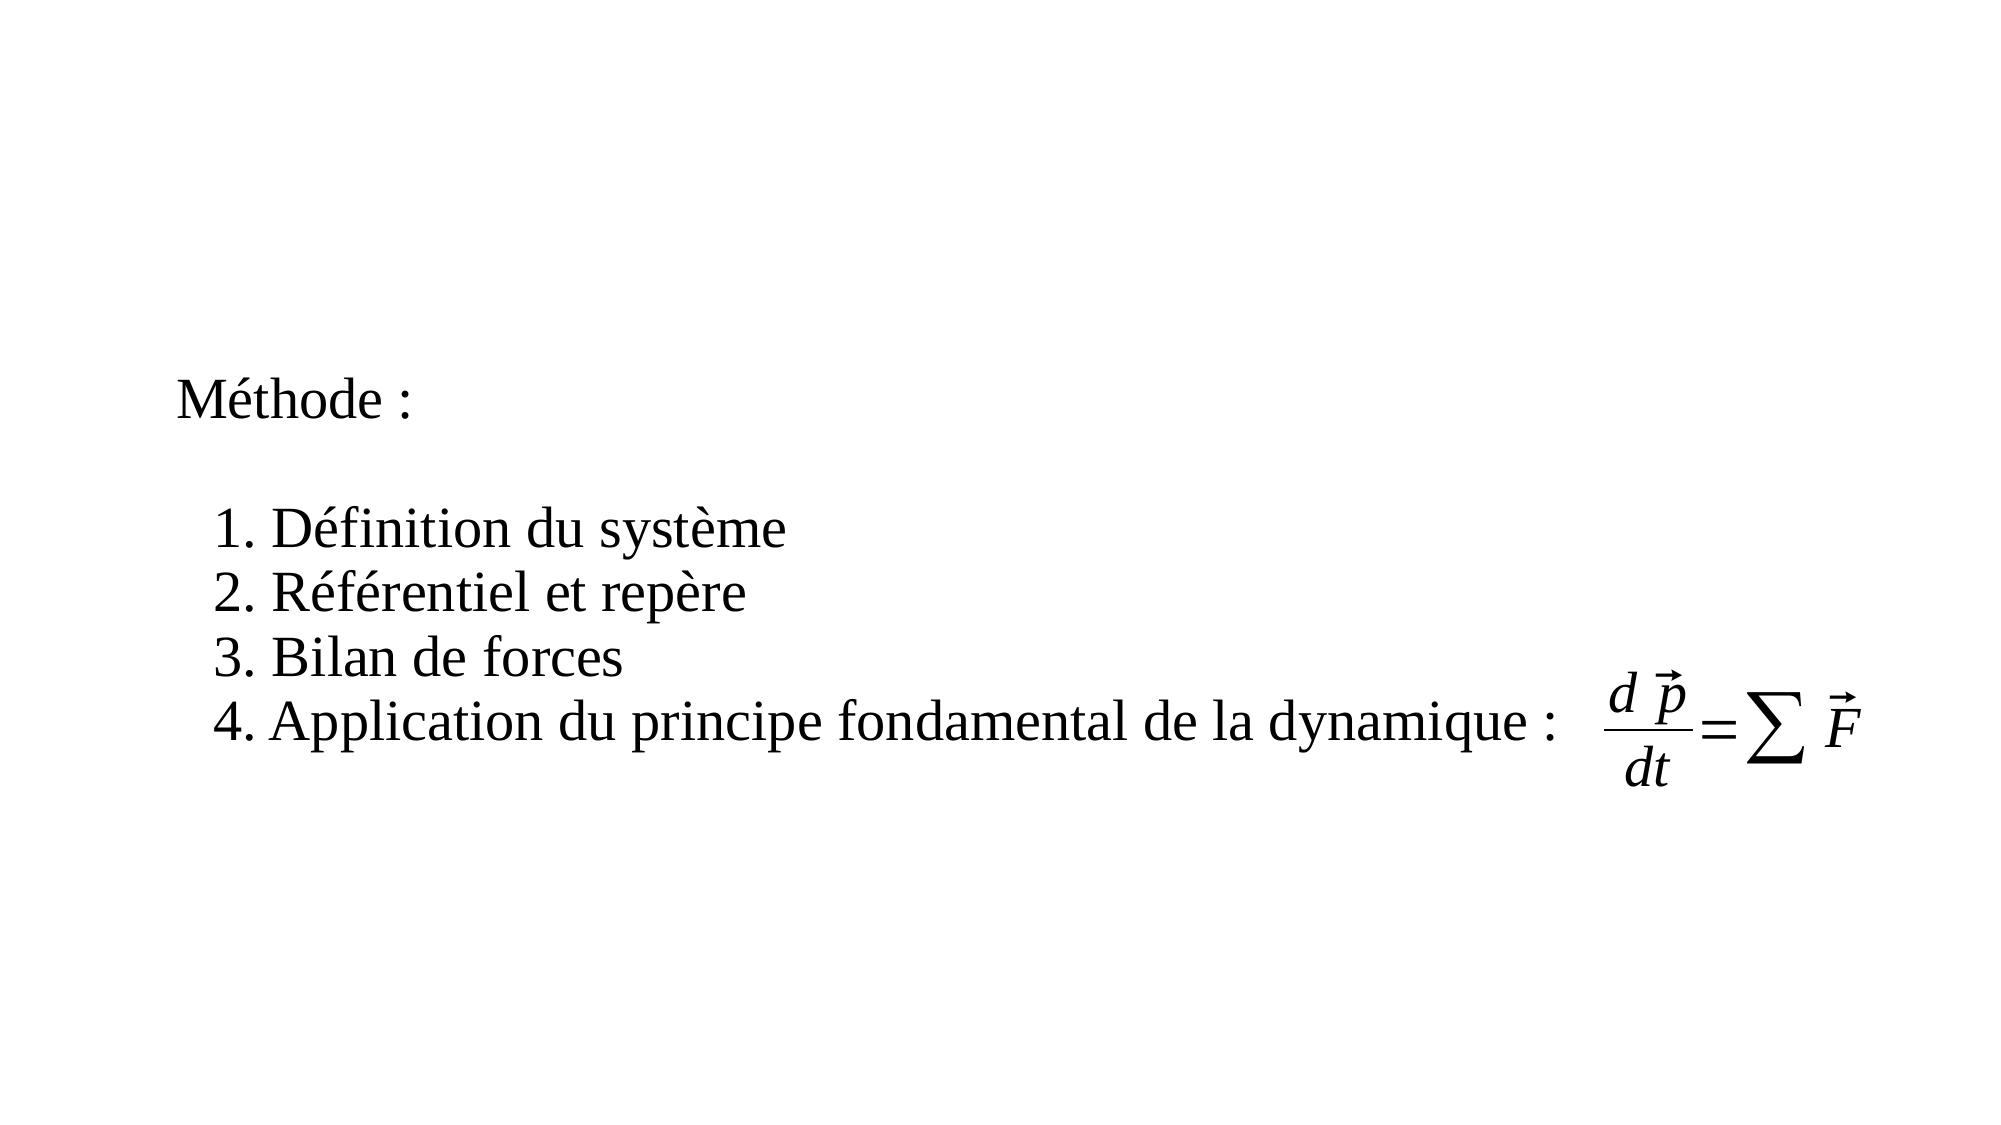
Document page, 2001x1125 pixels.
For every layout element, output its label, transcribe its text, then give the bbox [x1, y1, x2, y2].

chart [1594, 661, 1873, 800]
text_box Méthode : 1. Définition du système 2. Référentiel et repère 3. Bilan de forces 4. Application du principe fondamental de la dynamique : [161, 358, 1839, 767]
